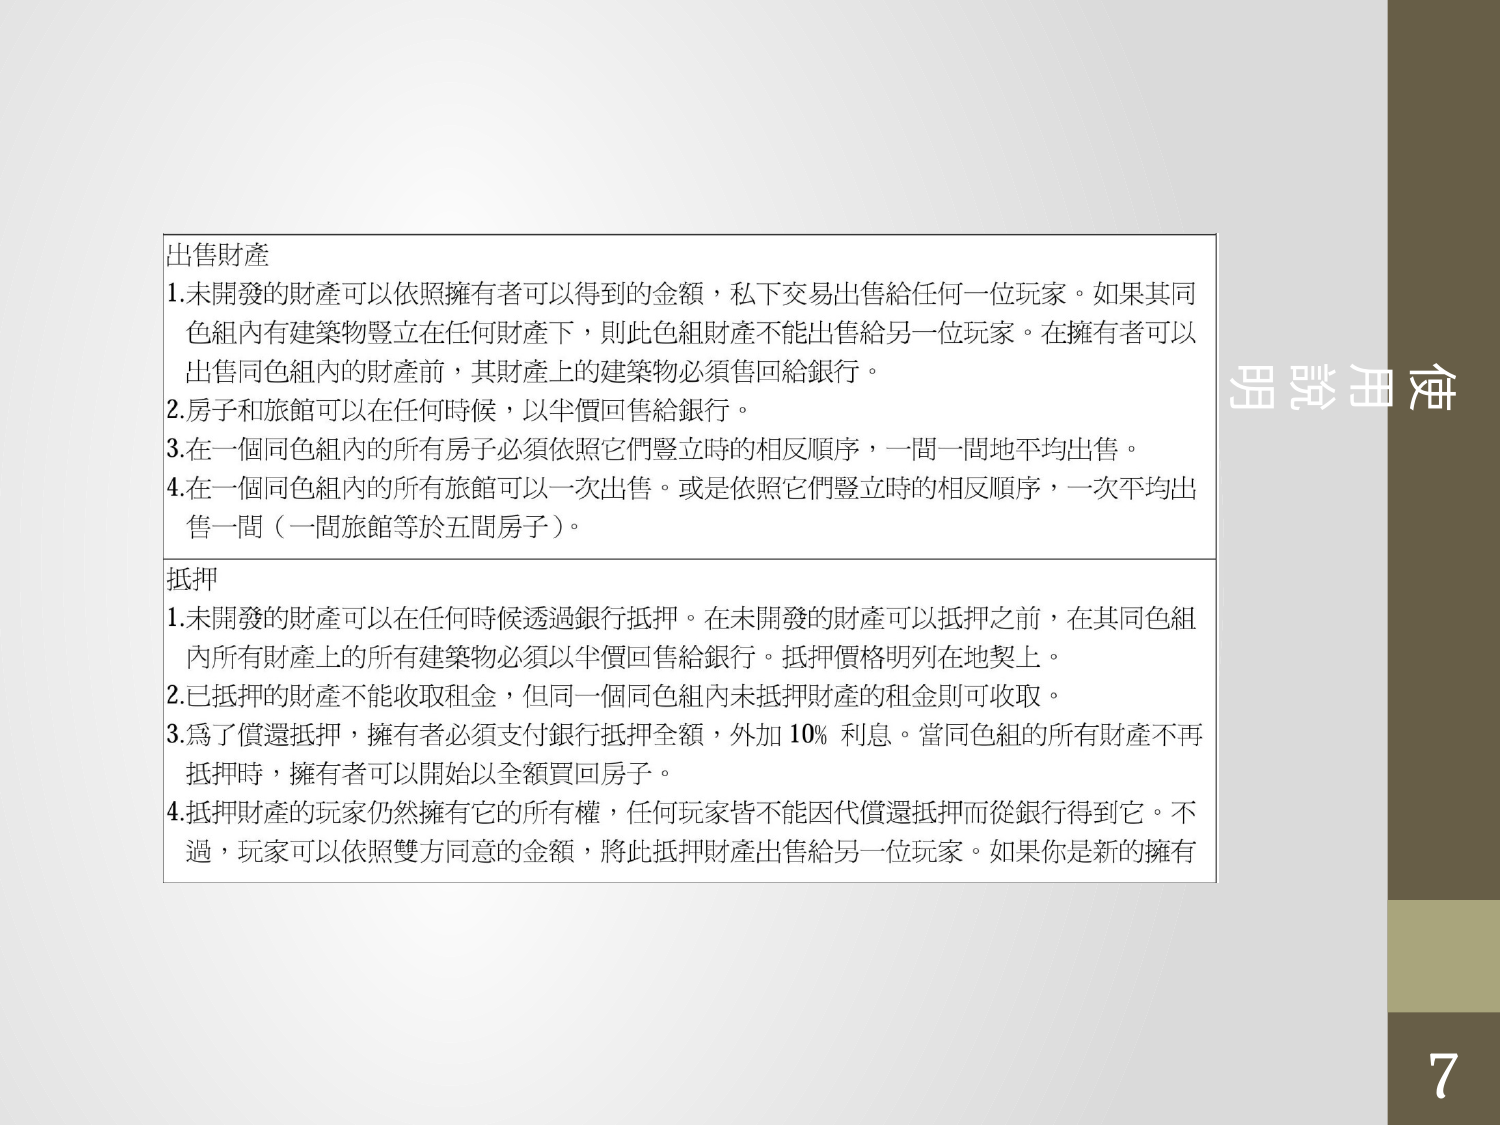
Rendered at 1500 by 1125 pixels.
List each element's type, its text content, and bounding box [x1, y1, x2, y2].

text_box 地產大亨 使用說明 [1392, 0, 1484, 787]
text_box 7 [1387, 1023, 1500, 1119]
picture [163, 233, 1219, 883]
